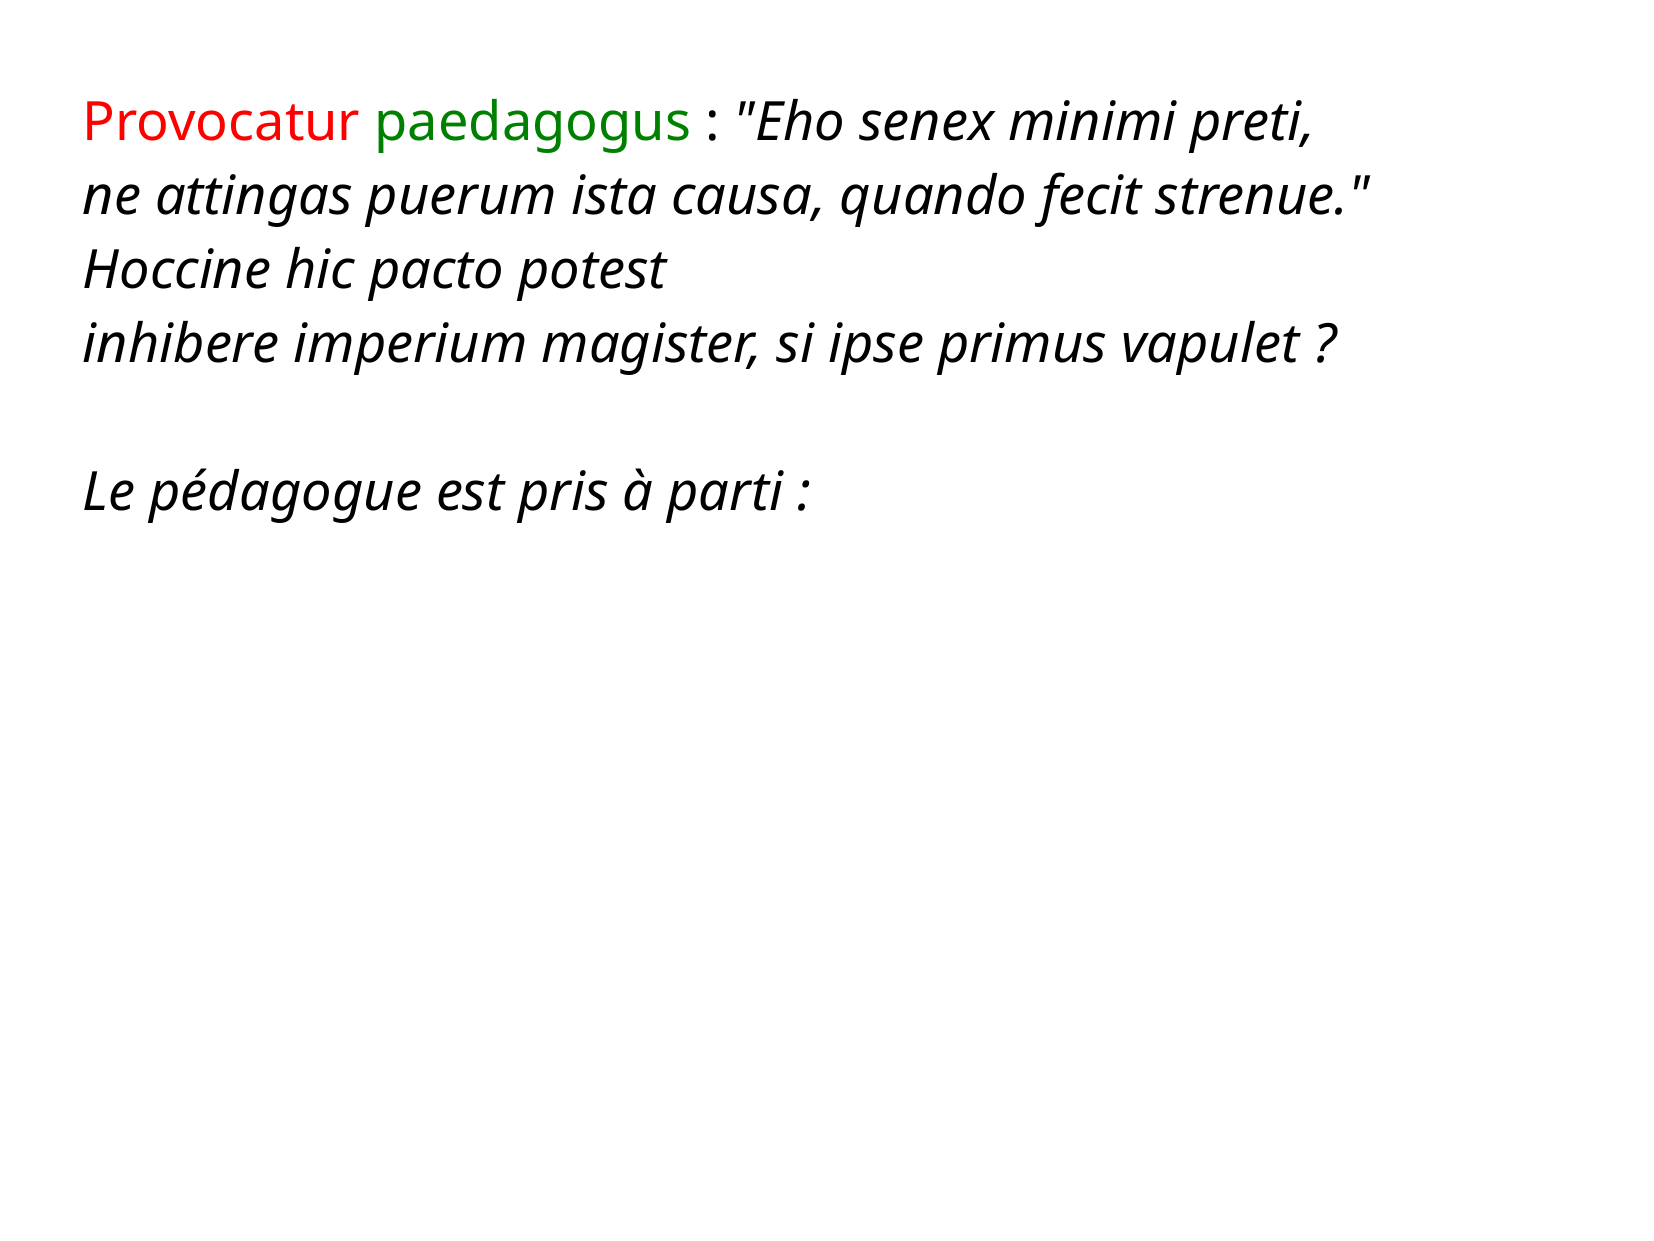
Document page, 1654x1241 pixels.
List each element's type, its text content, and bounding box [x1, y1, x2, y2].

list Provocatur paedagogus : "Eho senex minimi preti, ne attingas puerum ista causa, quando fecit strenue." Hoccine hic pacto potest inhibere imperium magister, si ipse primus vapulet ? Le pédagogue est pris à parti : [82, 82, 1571, 1109]
